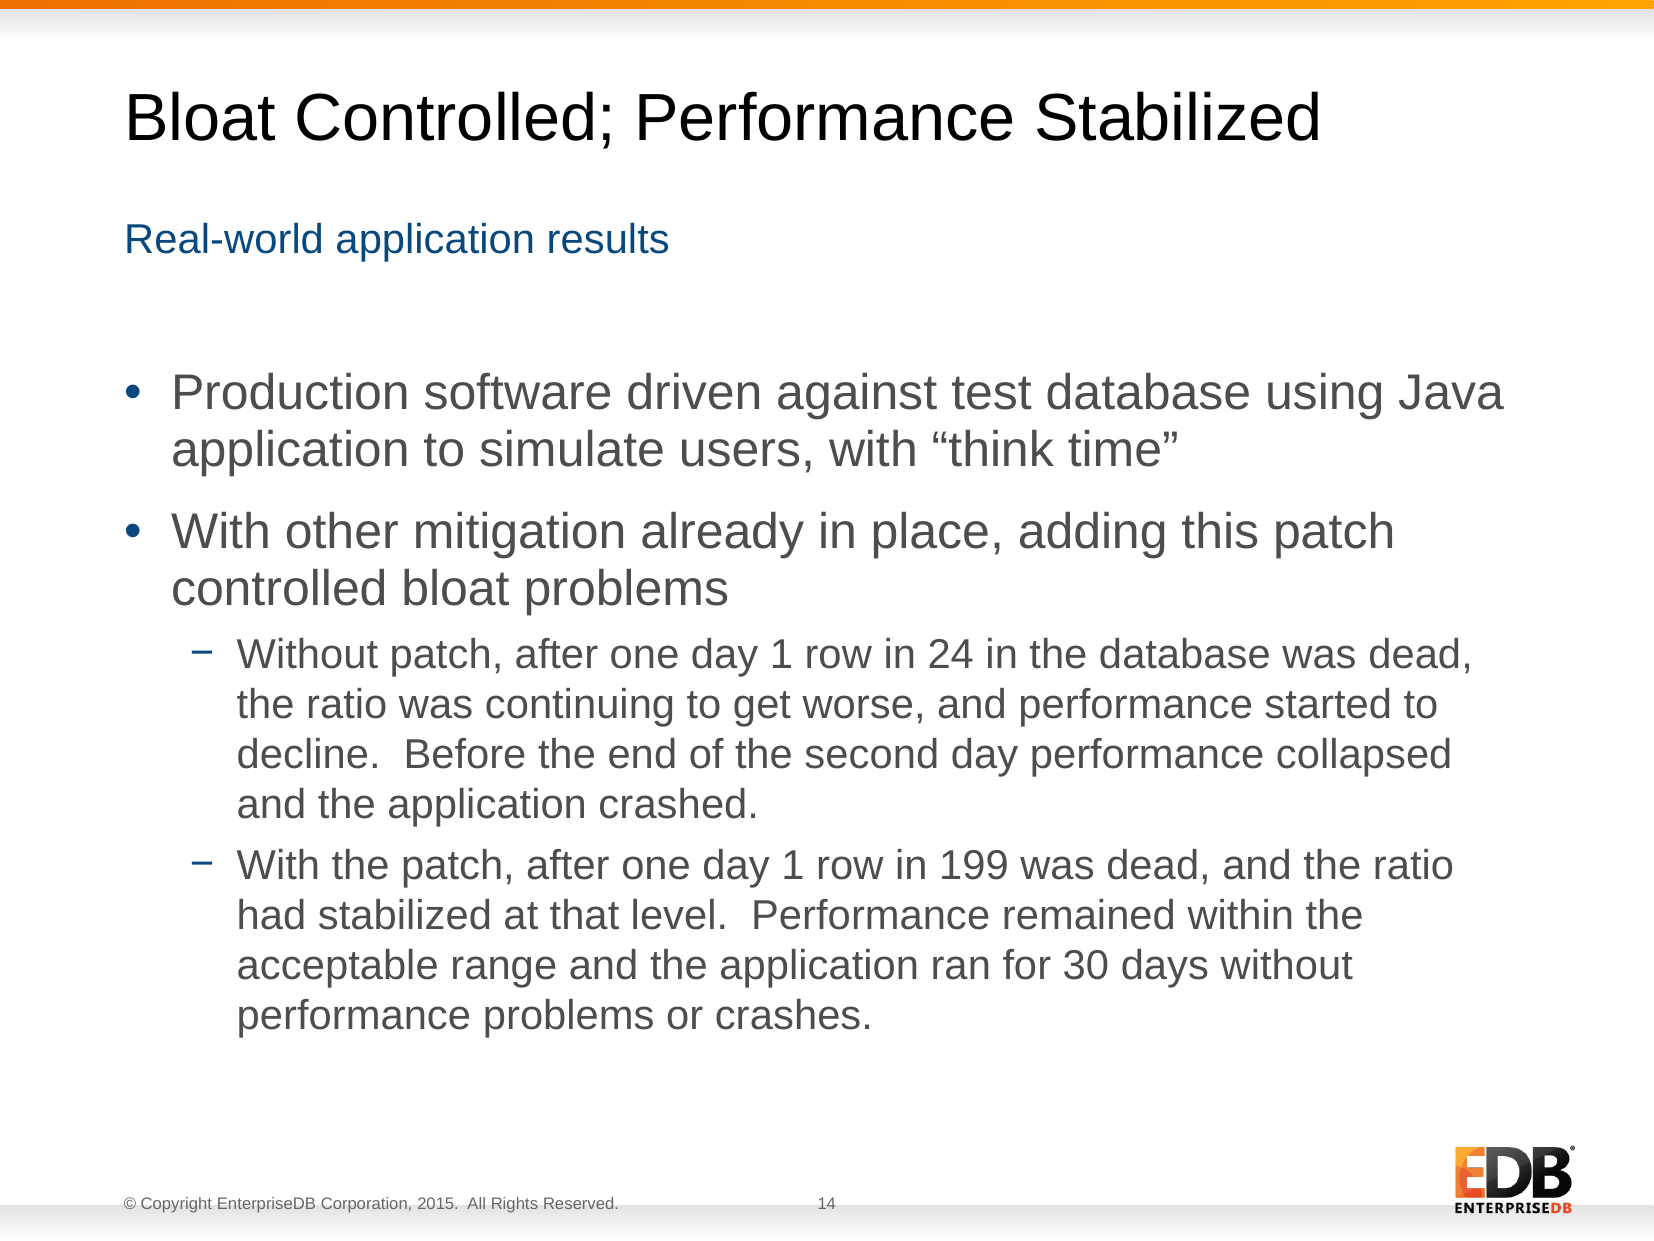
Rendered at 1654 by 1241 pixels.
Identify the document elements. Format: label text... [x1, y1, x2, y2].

picture [1453, 1142, 1576, 1214]
list Real-world application results [109, 208, 1549, 288]
list Production software driven against test database using Java application to simulate users, with “think time” With other mitigation already in place, adding this patch controlled bloat problems Without patch, after one day 1 row in 24 in the database was dead, the ratio was continuing to get worse, and performance started to decline. Before the end of the second day performance collapsed and the application crashed. With the patch, after one day 1 row in 199 was dead, and the ratio had stabilized at that level. Performance remained within the acceptable range and the application ran for 30 days without performance problems or crashes. [109, 356, 1546, 1085]
title Bloat Controlled; Performance Stabilized [109, 29, 1546, 208]
